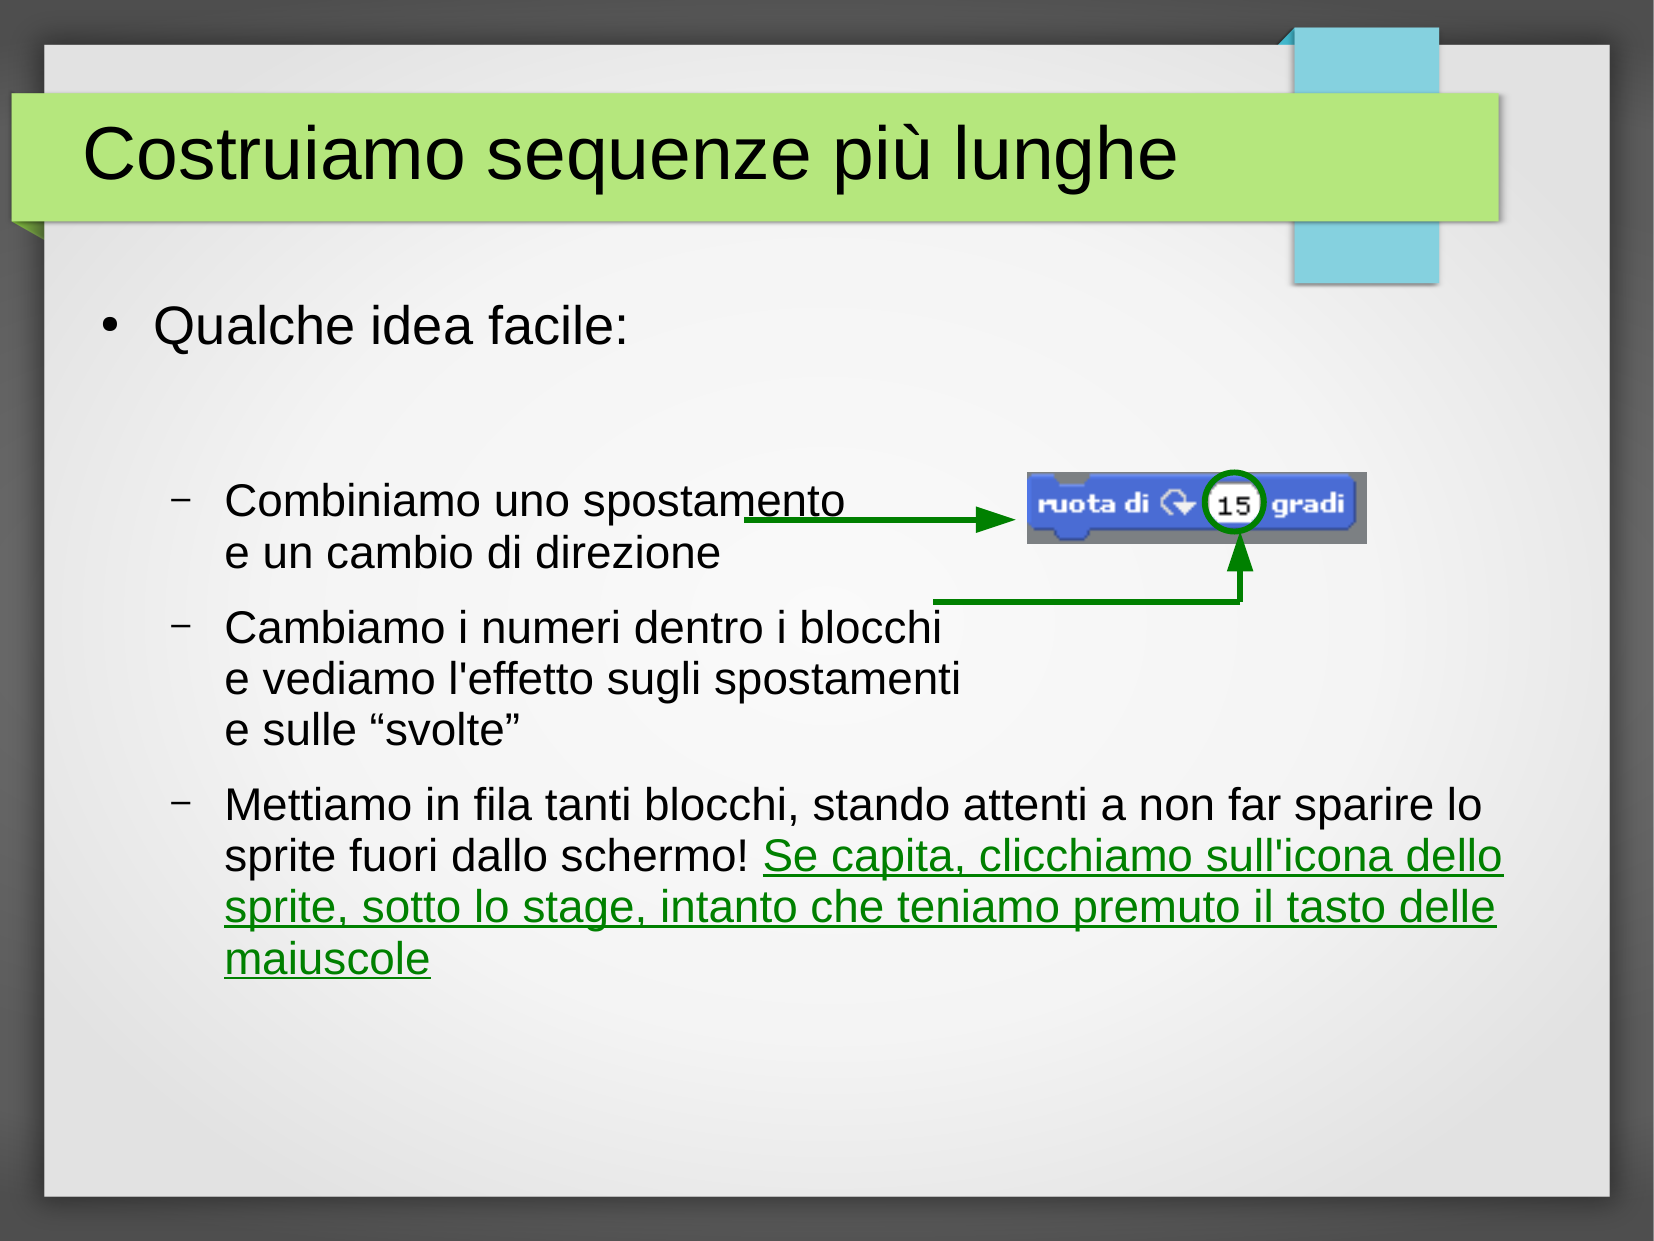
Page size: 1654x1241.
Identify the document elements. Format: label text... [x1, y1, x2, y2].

picture [0, 0, 1654, 1241]
list Qualche idea facile: Combiniamo uno spostamento e un cambio di direzione Cambiamo i numeri dentro i blocchi e vediamo l'effetto sugli spostamenti e sulle “svolte” Mettiamo in fila tanti blocchi, stando attenti a non far sparire lo sprite fuori dallo schermo! Se capita, clicchiamo sull'icona dello sprite, sotto lo stage, intanto che teniamo premuto il tasto delle maiuscole [82, 295, 1571, 1087]
title Costruiamo sequenze più lunghe [82, 94, 1264, 213]
